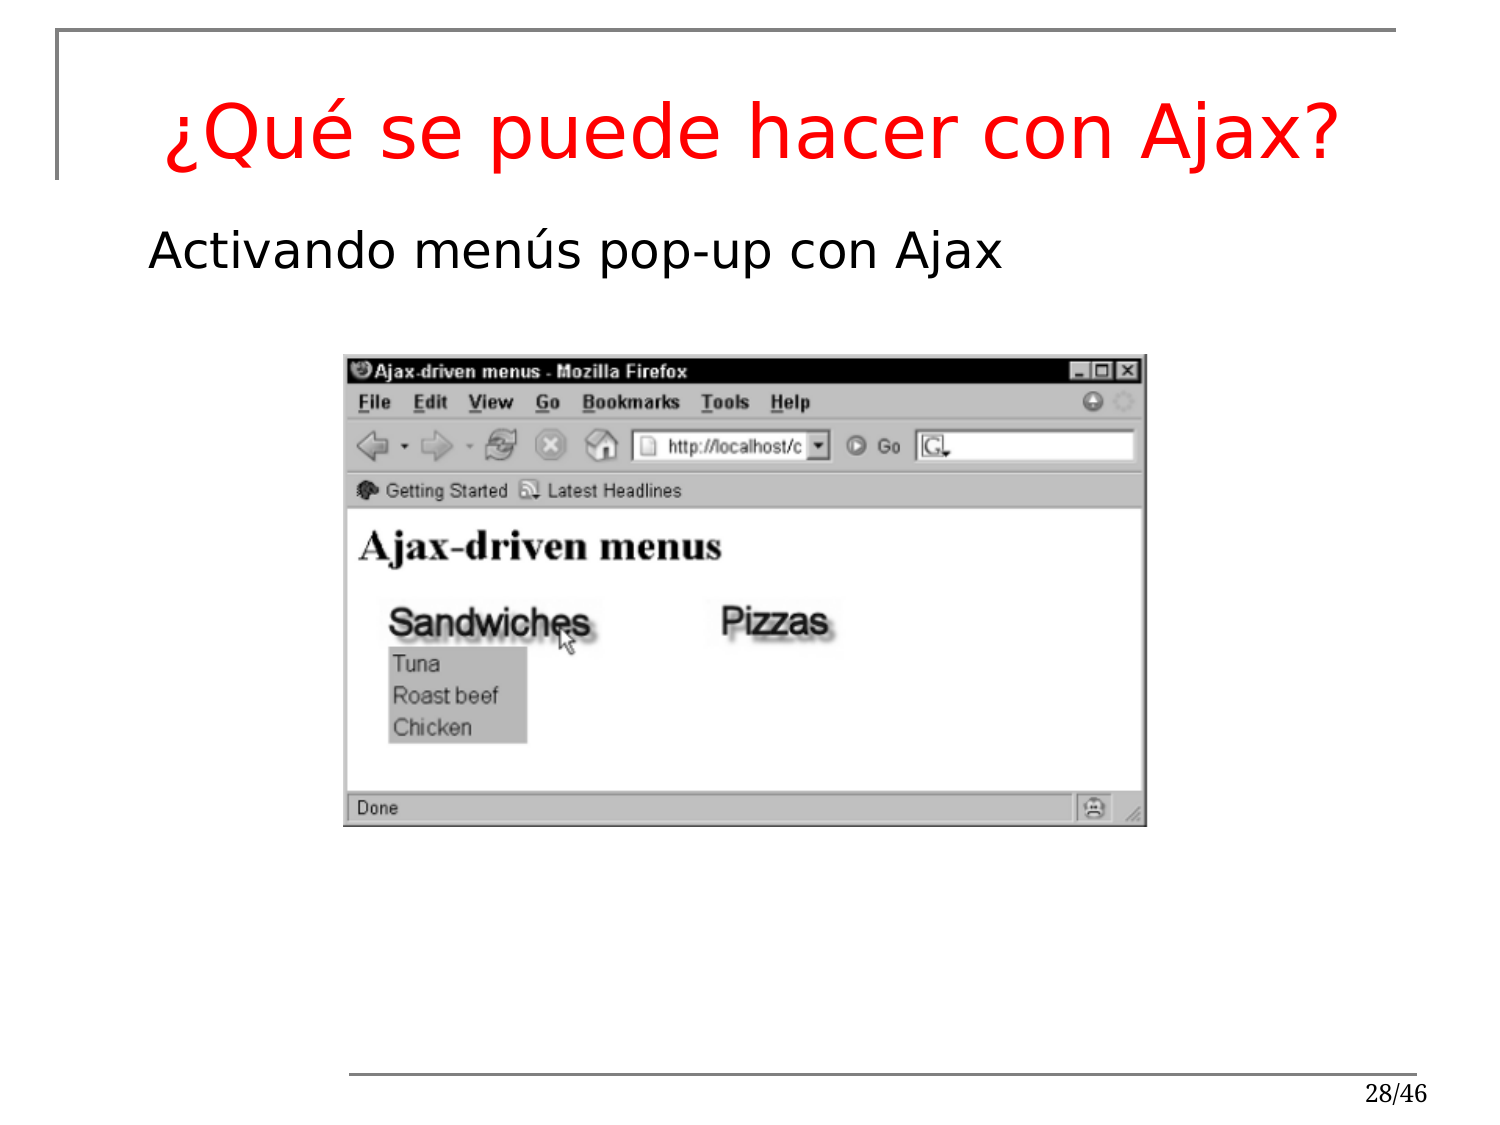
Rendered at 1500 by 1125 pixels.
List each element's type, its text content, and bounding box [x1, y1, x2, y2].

list Activando menús pop-up con Ajax [118, 218, 1447, 337]
title ¿Qué se puede hacer con Ajax? [59, 59, 1447, 207]
picture [343, 354, 1152, 827]
